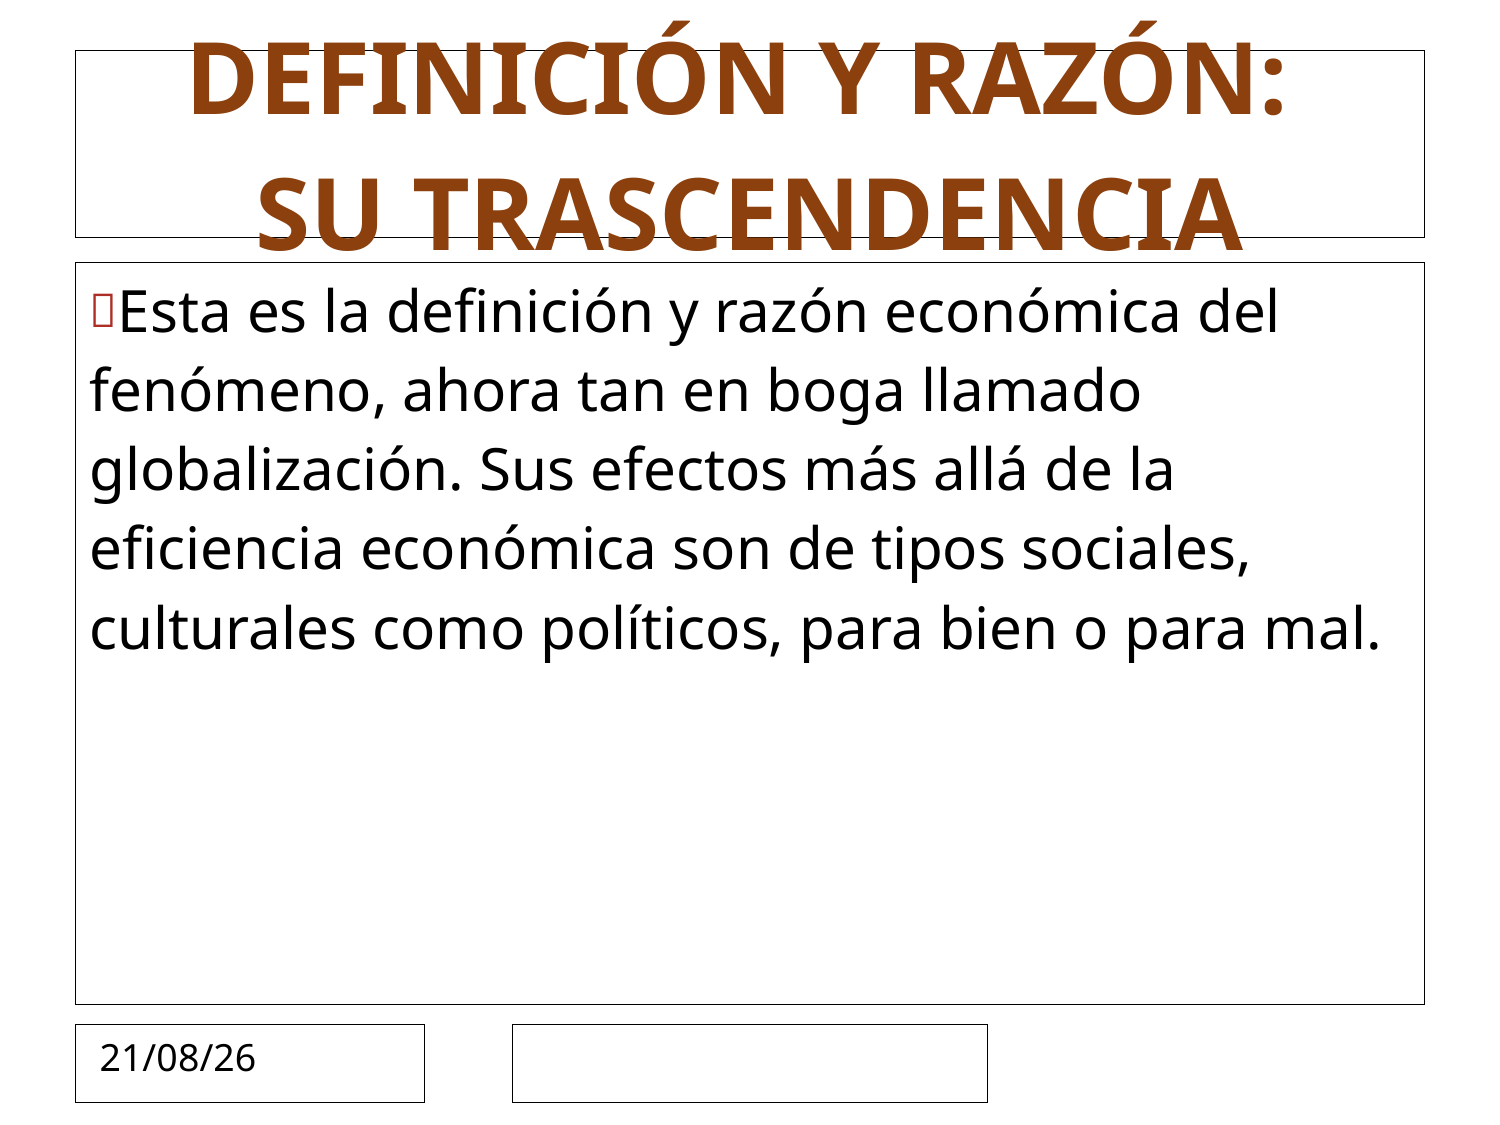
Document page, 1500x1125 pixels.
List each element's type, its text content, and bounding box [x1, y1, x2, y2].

list Esta es la definición y razón económica del fenómeno, ahora tan en boga llamado globalización. Sus efectos más allá de la eficiencia económica son de tipos sociales, culturales como políticos, para bien o para mal. [75, 262, 1425, 1005]
title DEFINICIÓN Y RAZÓN: SU TRASCENDENCIA [75, 50, 1425, 238]
